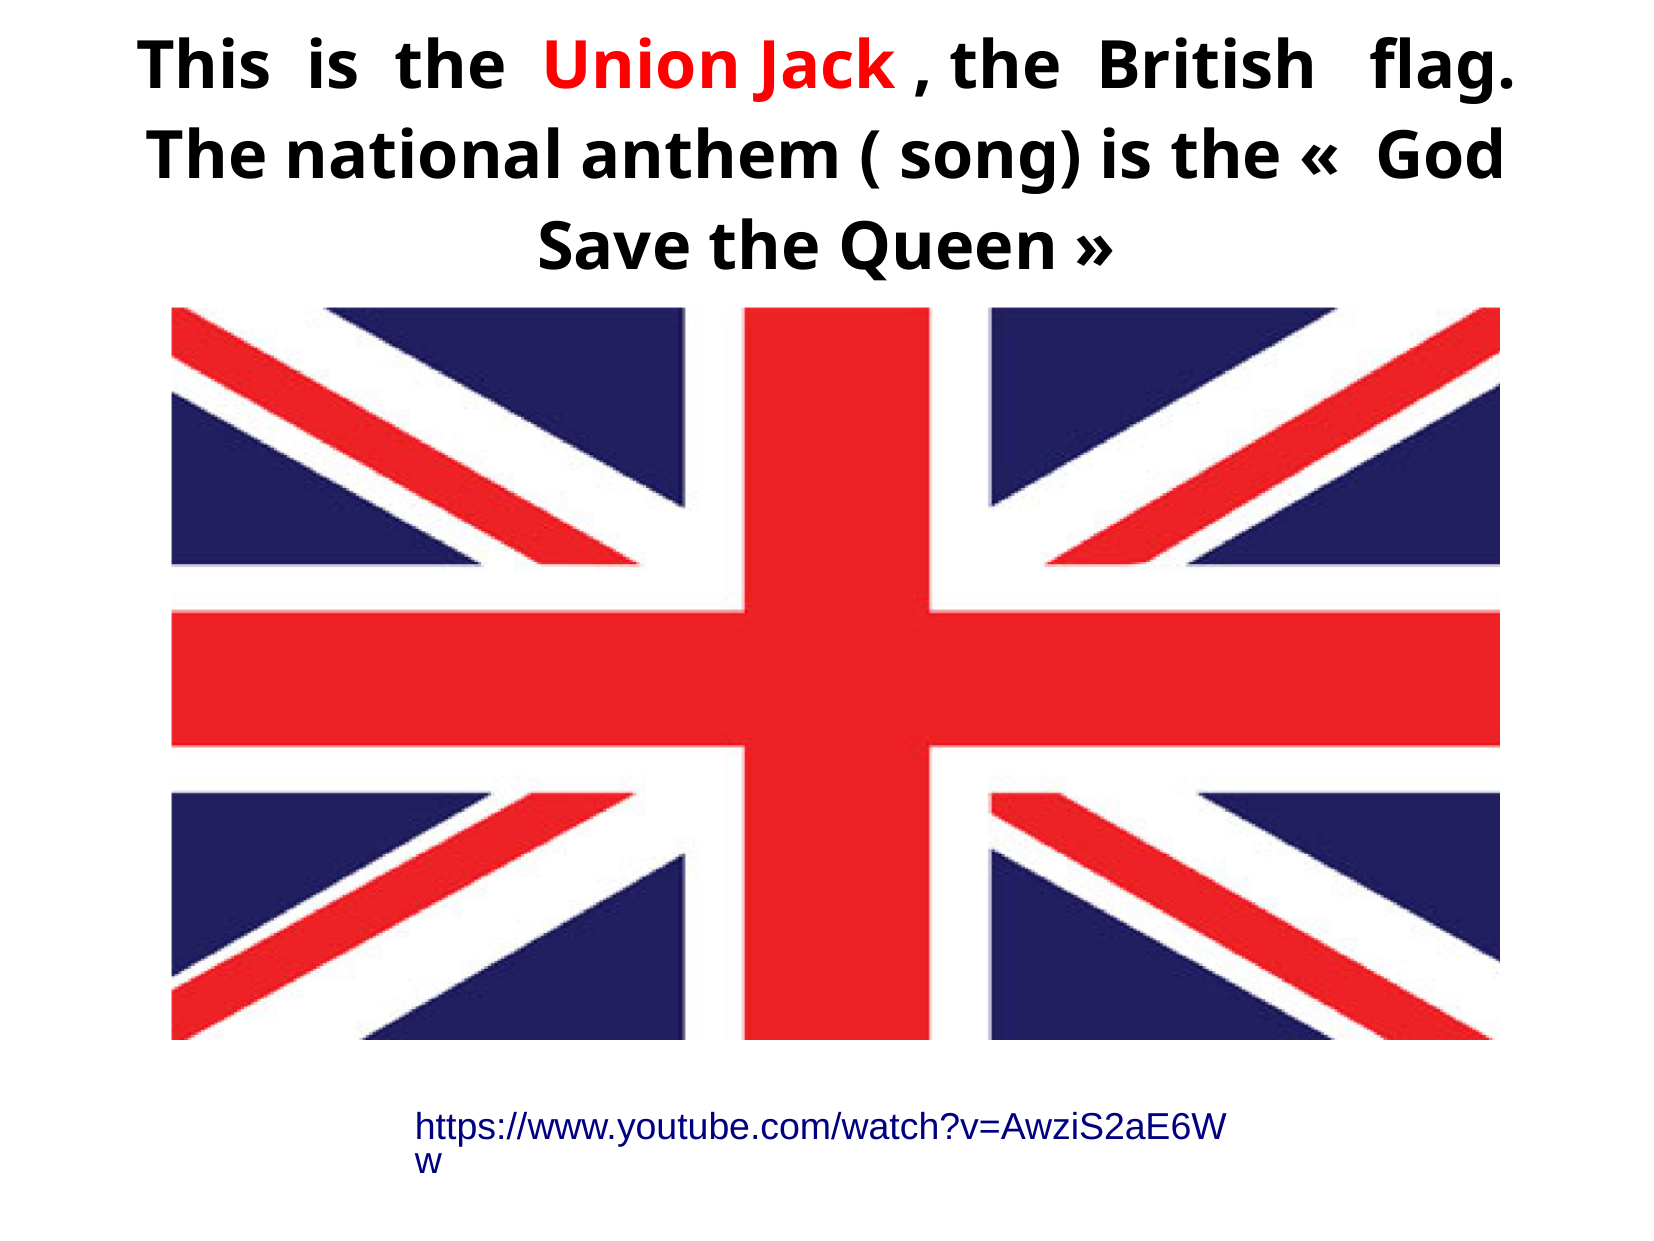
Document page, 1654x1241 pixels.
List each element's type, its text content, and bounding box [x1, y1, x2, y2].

title This is the Union Jack , the British flag. The national anthem ( song) is the « God Save the Queen » [82, 41, 1571, 265]
picture [171, 307, 1501, 1040]
text_box https://www.youtube.com/watch?v=AwziS2aE6Ww [400, 1098, 1265, 1198]
